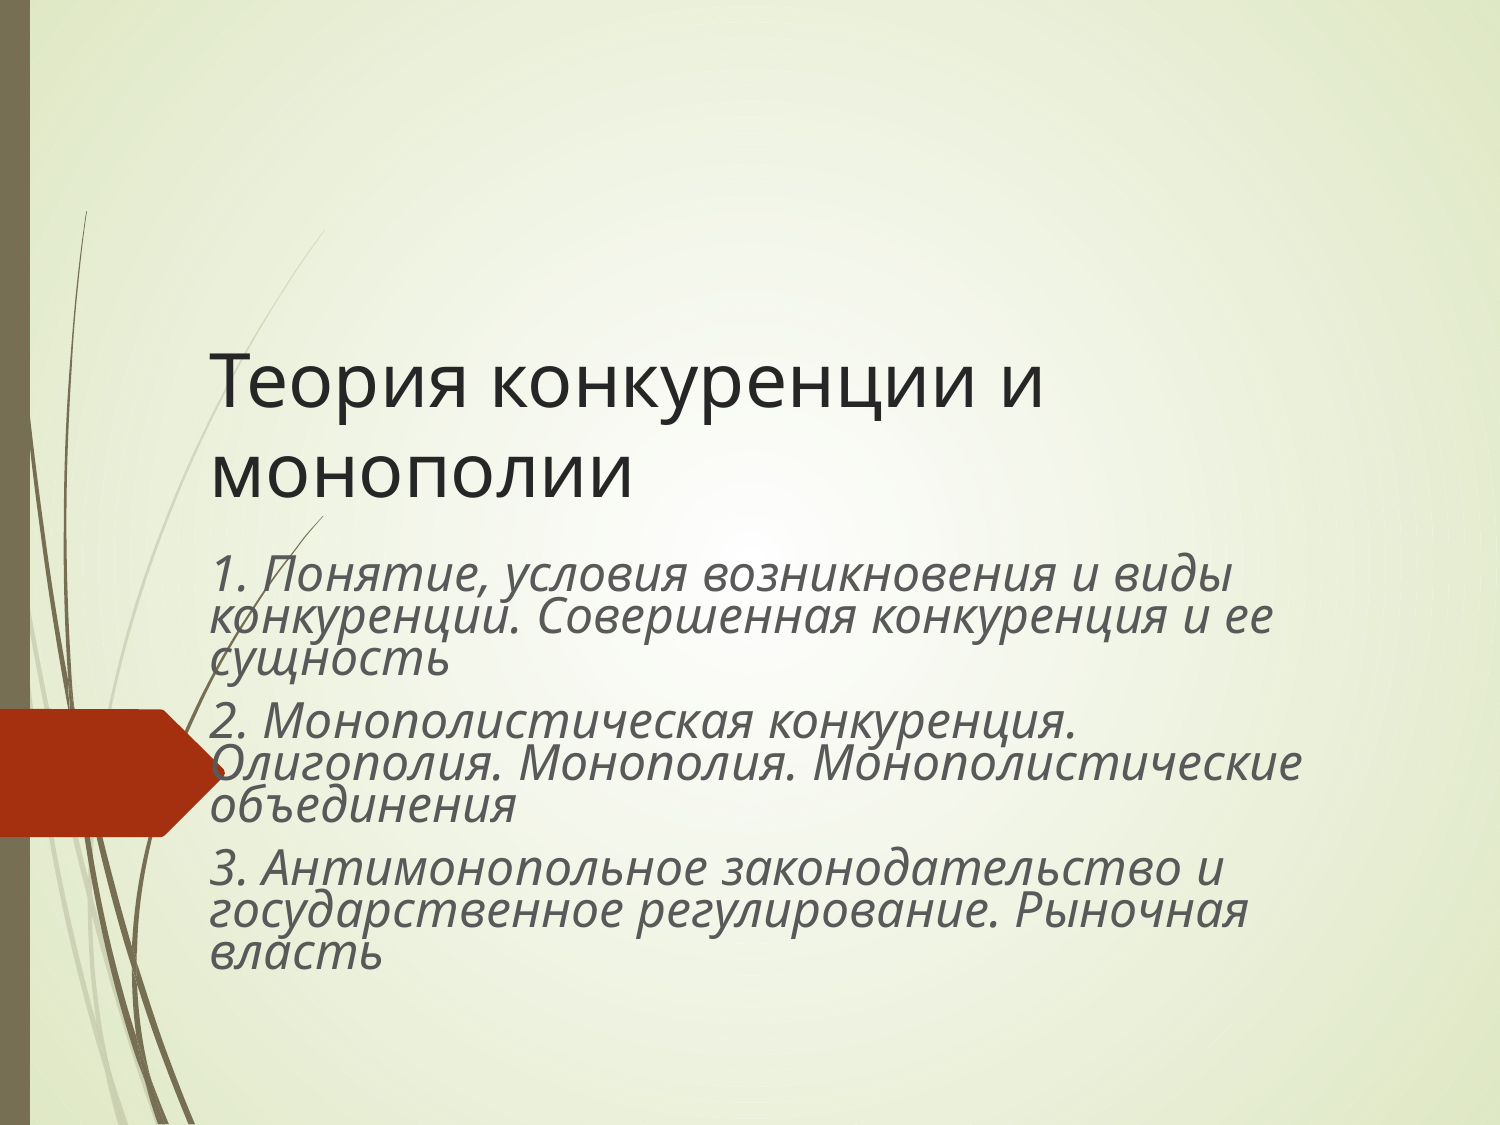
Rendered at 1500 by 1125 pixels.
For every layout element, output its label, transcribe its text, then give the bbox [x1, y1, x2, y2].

subtitle 1. Понятие, условия возникновения и виды конкуренции. Совершенная конкуренция и ее сущность 2. Монополистическая конкуренция. Олигополия. Монополия. Монополистические объединения 3. Антимонопольное законодательство и государственное регулирование. Рыночная власть [194, 550, 1329, 1024]
title Теория конкуренции и монополии [194, 314, 1364, 520]
